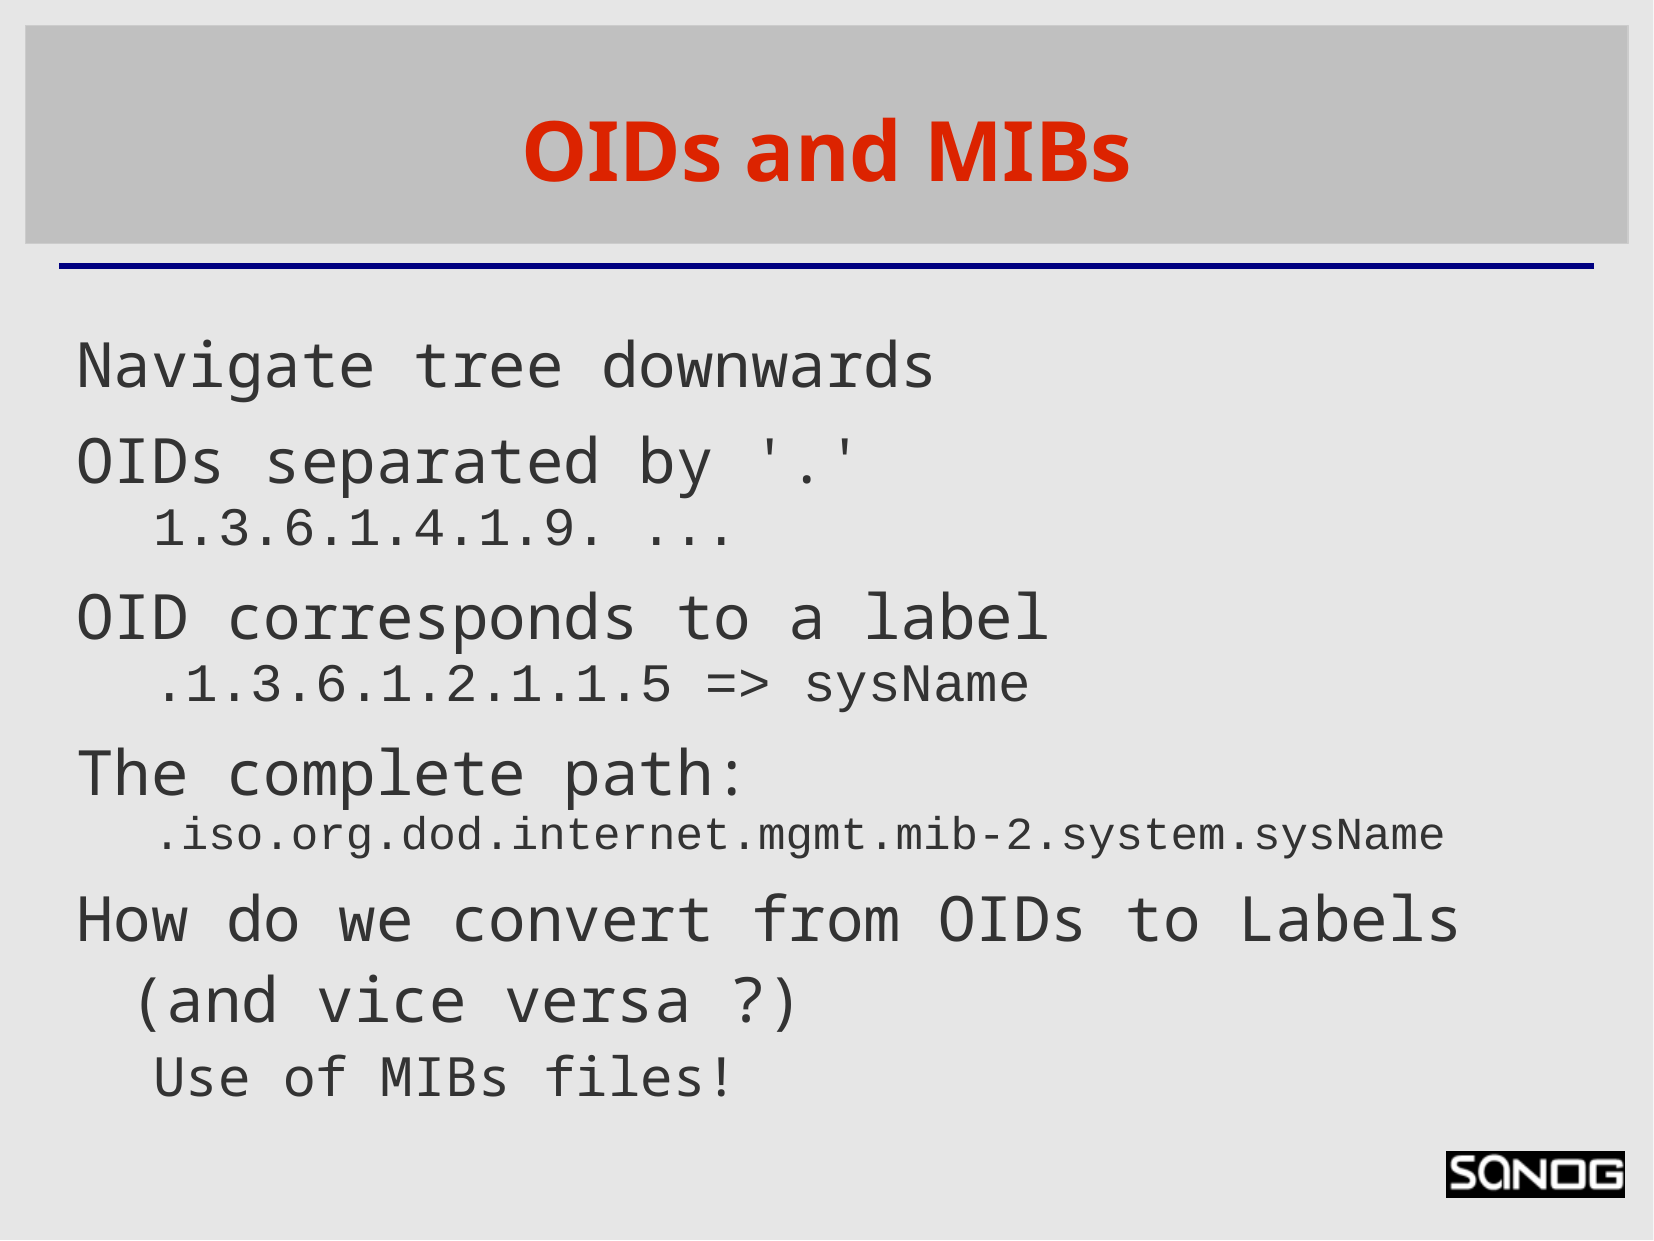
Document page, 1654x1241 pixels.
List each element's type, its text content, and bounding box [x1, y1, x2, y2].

title OIDs and MIBs [121, 53, 1534, 246]
picture [1446, 1151, 1625, 1198]
list Navigate tree downwards OIDs separated by '.' 1.3.6.1.4.1.9. ... OID corresponds to a label .1.3.6.1.2.1.1.5 => sysName The complete path: .iso.org.dod.internet.mgmt.mib-2.system.sysName How do we convert from OIDs to Labels (and vice versa ?) Use of MIBs files! [59, 322, 1594, 1117]
